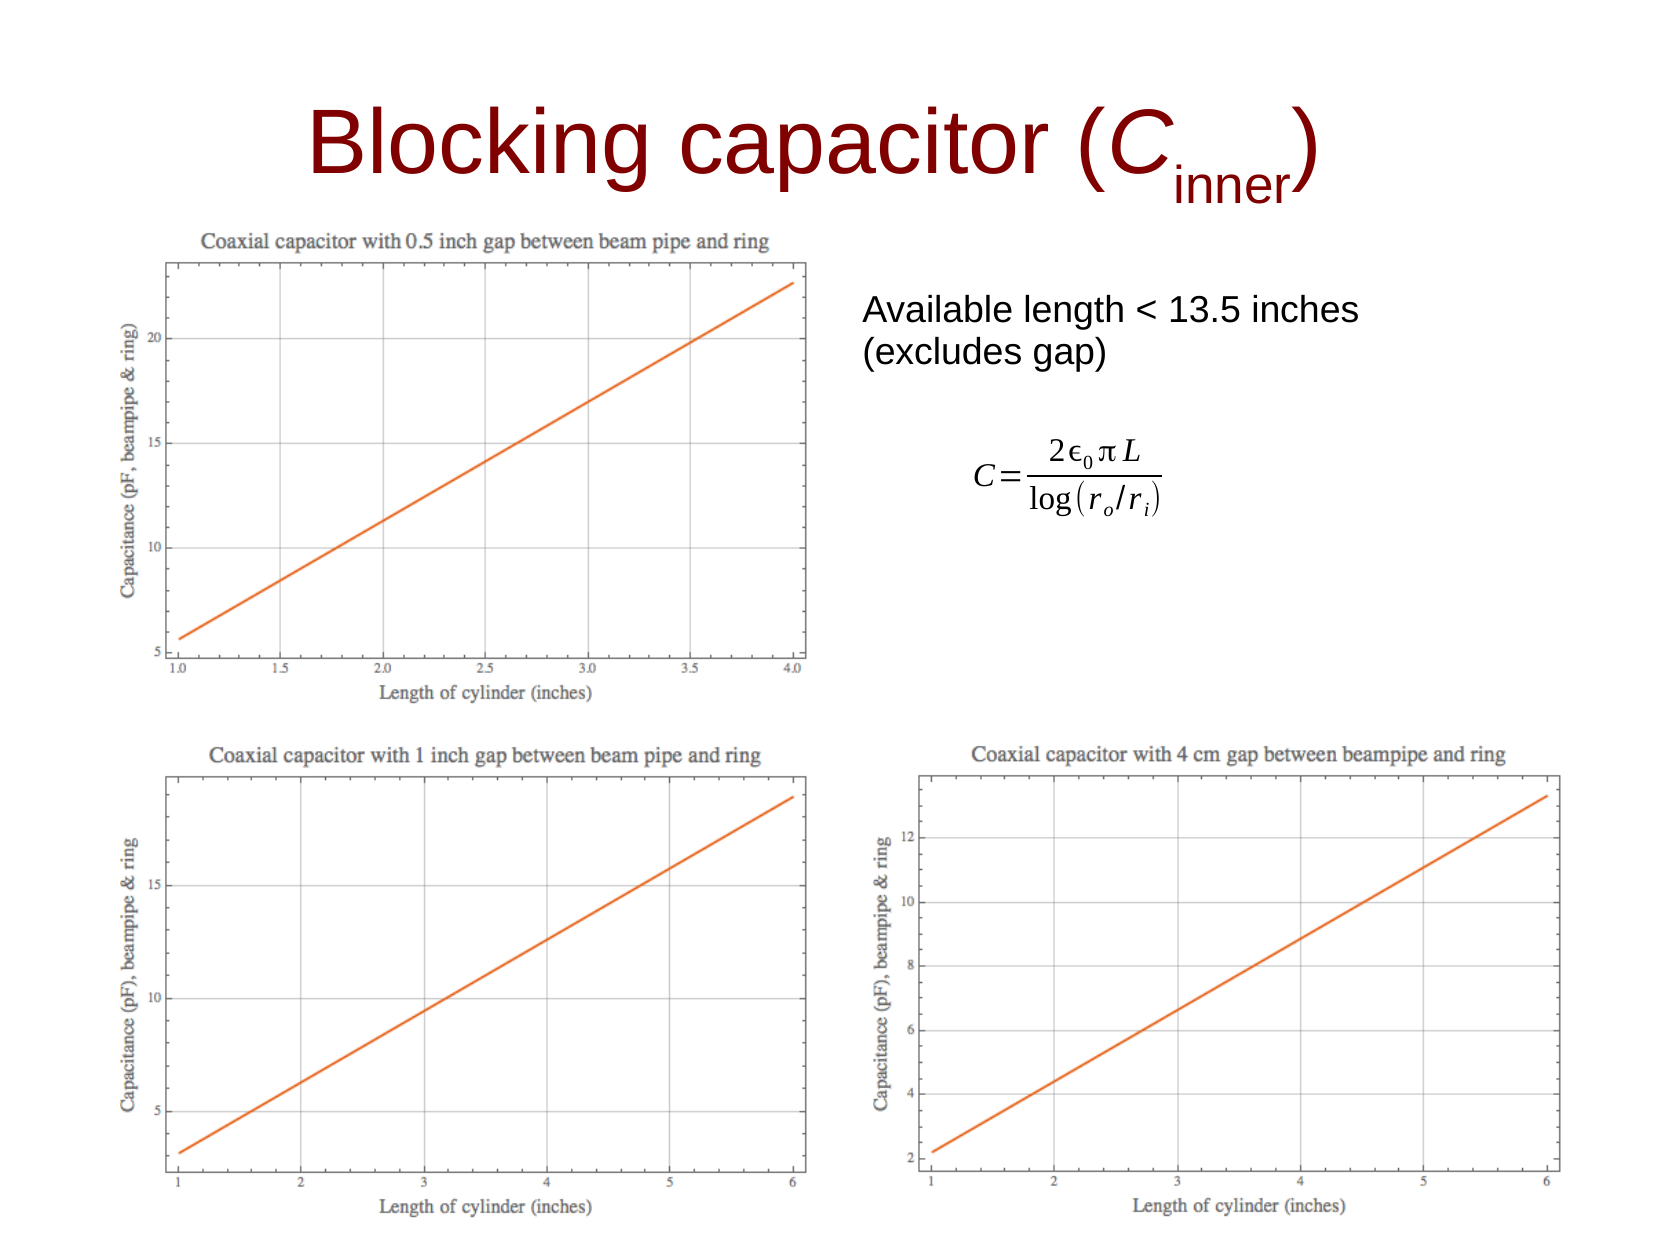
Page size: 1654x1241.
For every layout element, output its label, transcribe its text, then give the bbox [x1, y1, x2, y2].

picture [120, 746, 808, 1220]
picture [873, 745, 1562, 1219]
title Blocking capacitor (Cinner) [82, 49, 1571, 257]
text_box Available length < 13.5 inches (excludes gap) [847, 281, 1486, 463]
picture [120, 232, 808, 706]
chart [967, 432, 1171, 522]
